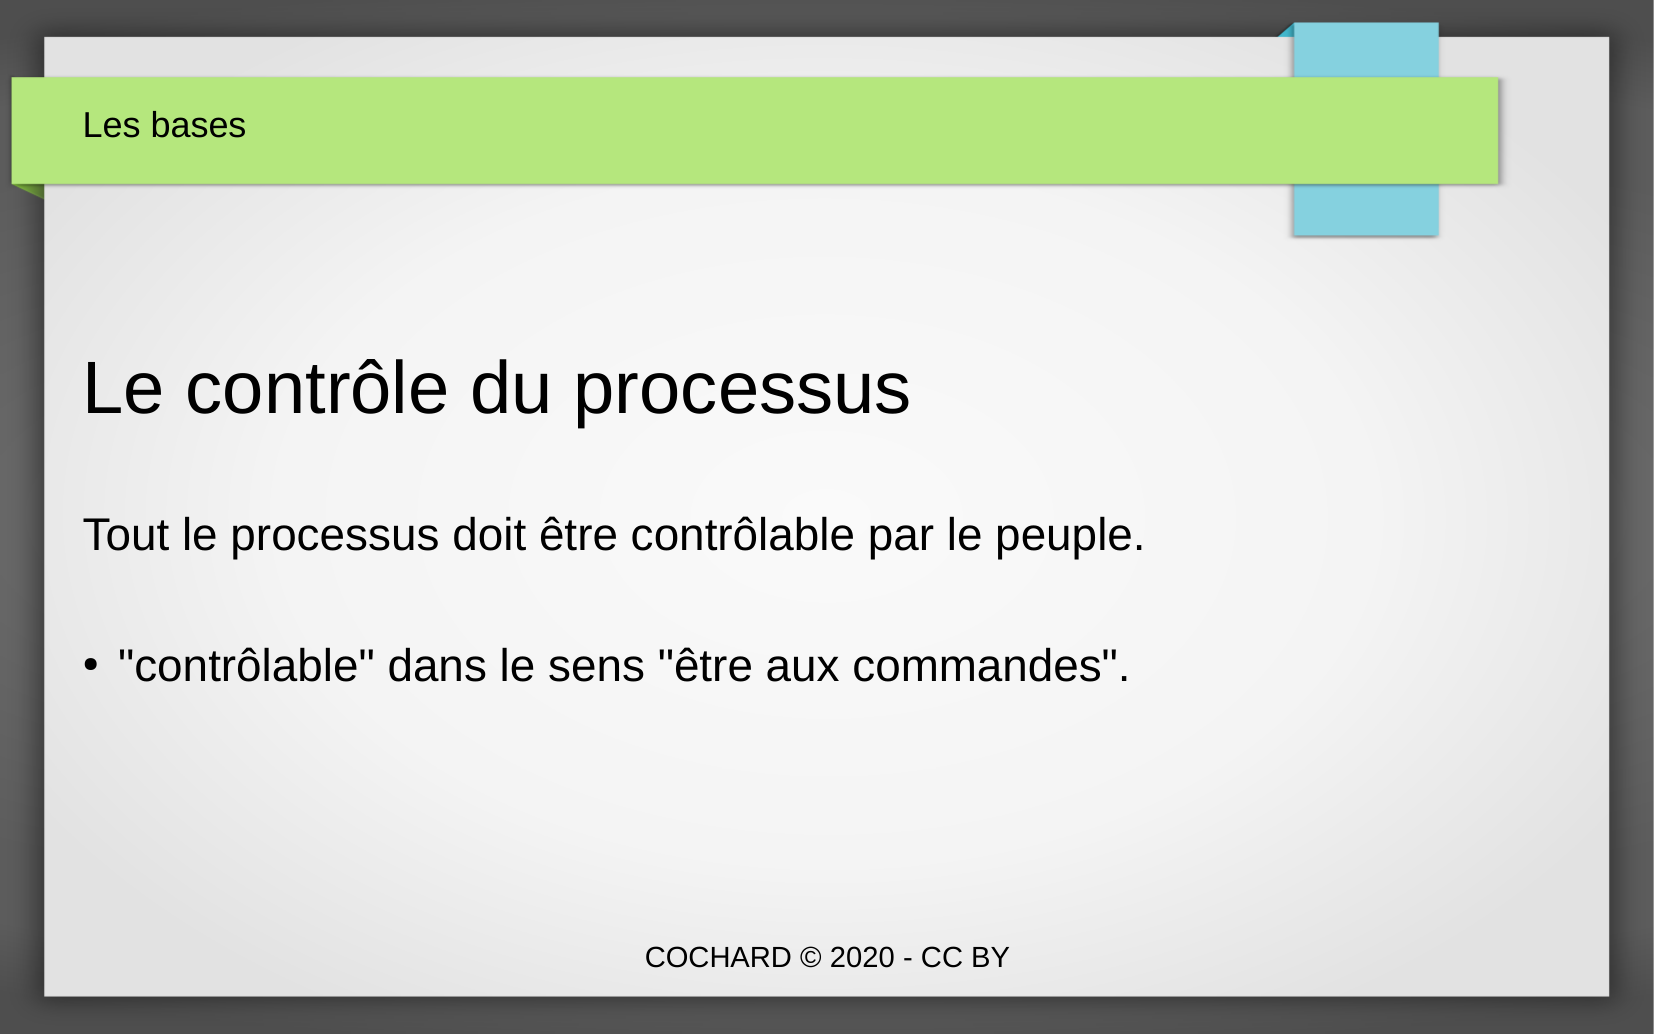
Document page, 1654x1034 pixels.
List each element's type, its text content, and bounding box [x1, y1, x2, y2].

picture [0, 0, 1654, 1034]
title Les bases [82, 39, 1235, 210]
list Le contrôle du processus Tout le processus doit être contrôlable par le peuple. "contrôlable" dans le sens "être aux commandes". [82, 249, 1571, 849]
